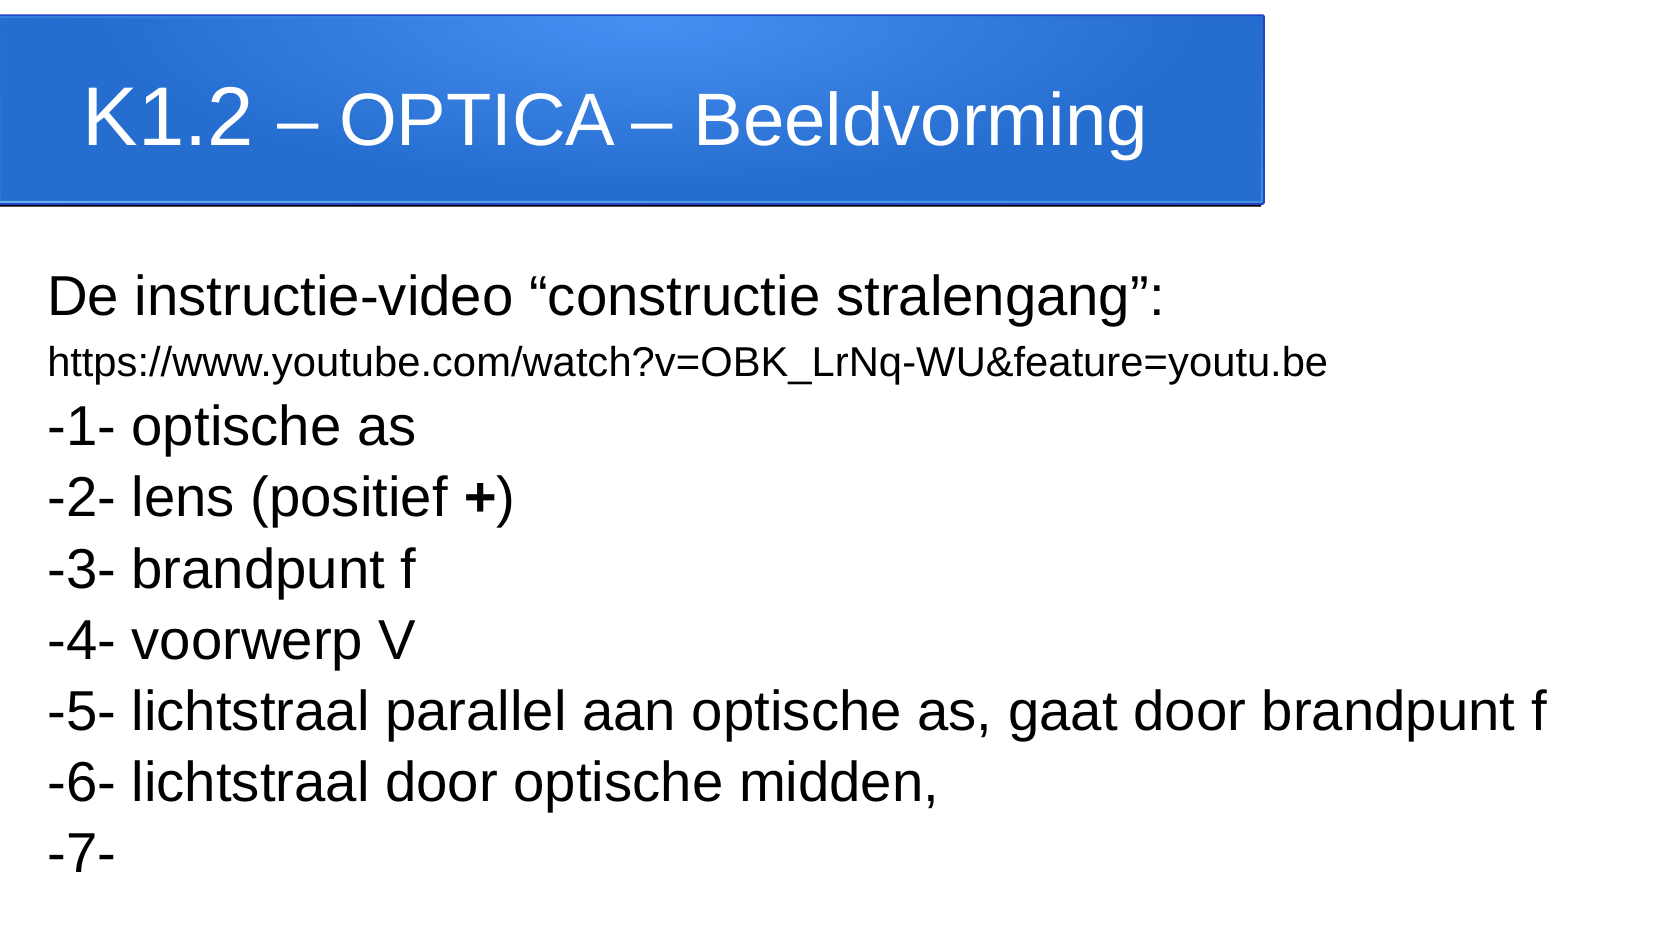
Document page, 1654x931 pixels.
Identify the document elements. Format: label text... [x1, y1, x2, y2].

title K1.2 – OPTICA – Beeldvorming [82, 35, 1235, 189]
subtitle De instructie-video “constructie stralengang”: https://www.youtube.com/watch?v=OBK_LrNq-WU&feature=youtu.be -1- optische as -2- lens (positief +) -3- brandpunt f -4- voorwerp V -5- lichtstraal parallel aan optische as, gaat door brandpunt f -6- lichtstraal door optische midden, -7- [47, 236, 1607, 922]
